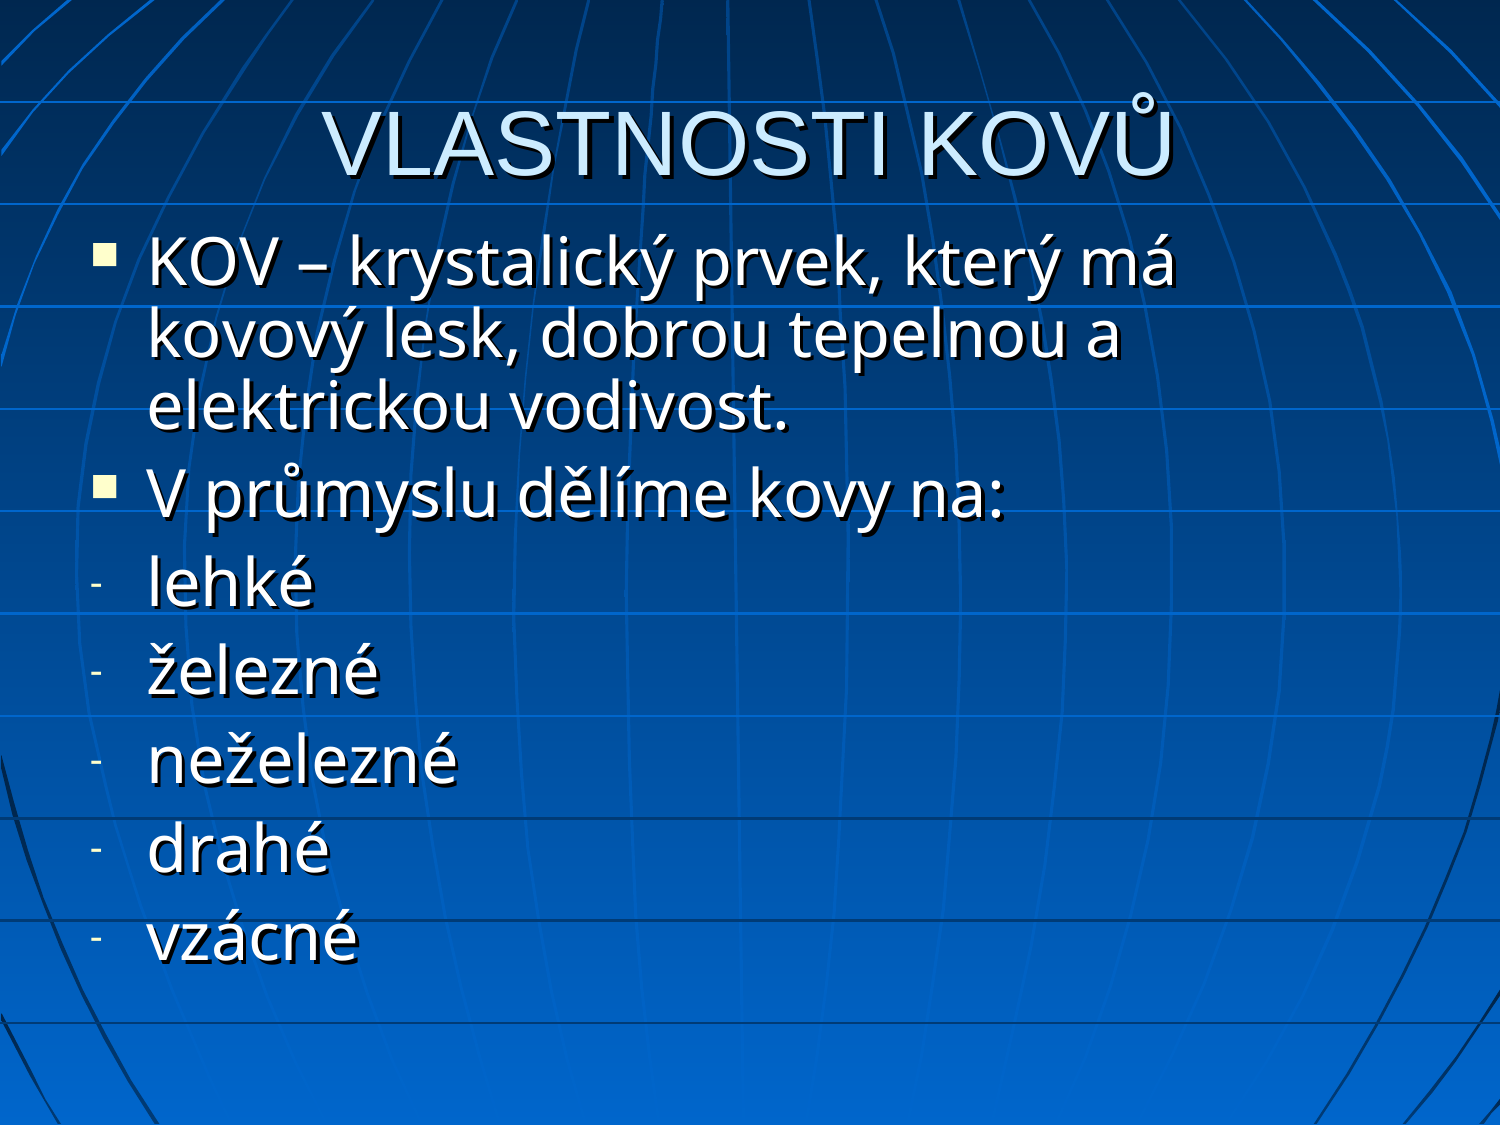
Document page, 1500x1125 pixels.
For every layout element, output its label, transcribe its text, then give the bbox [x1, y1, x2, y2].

list KOV – krystalický prvek, který má kovový lesk, dobrou tepelnou a elektrickou vodivost. V průmyslu dělíme kovy na: lehké železné neželezné drahé vzácné [75, 220, 1426, 1072]
title VLASTNOSTI KOVŮ [75, 45, 1426, 220]
